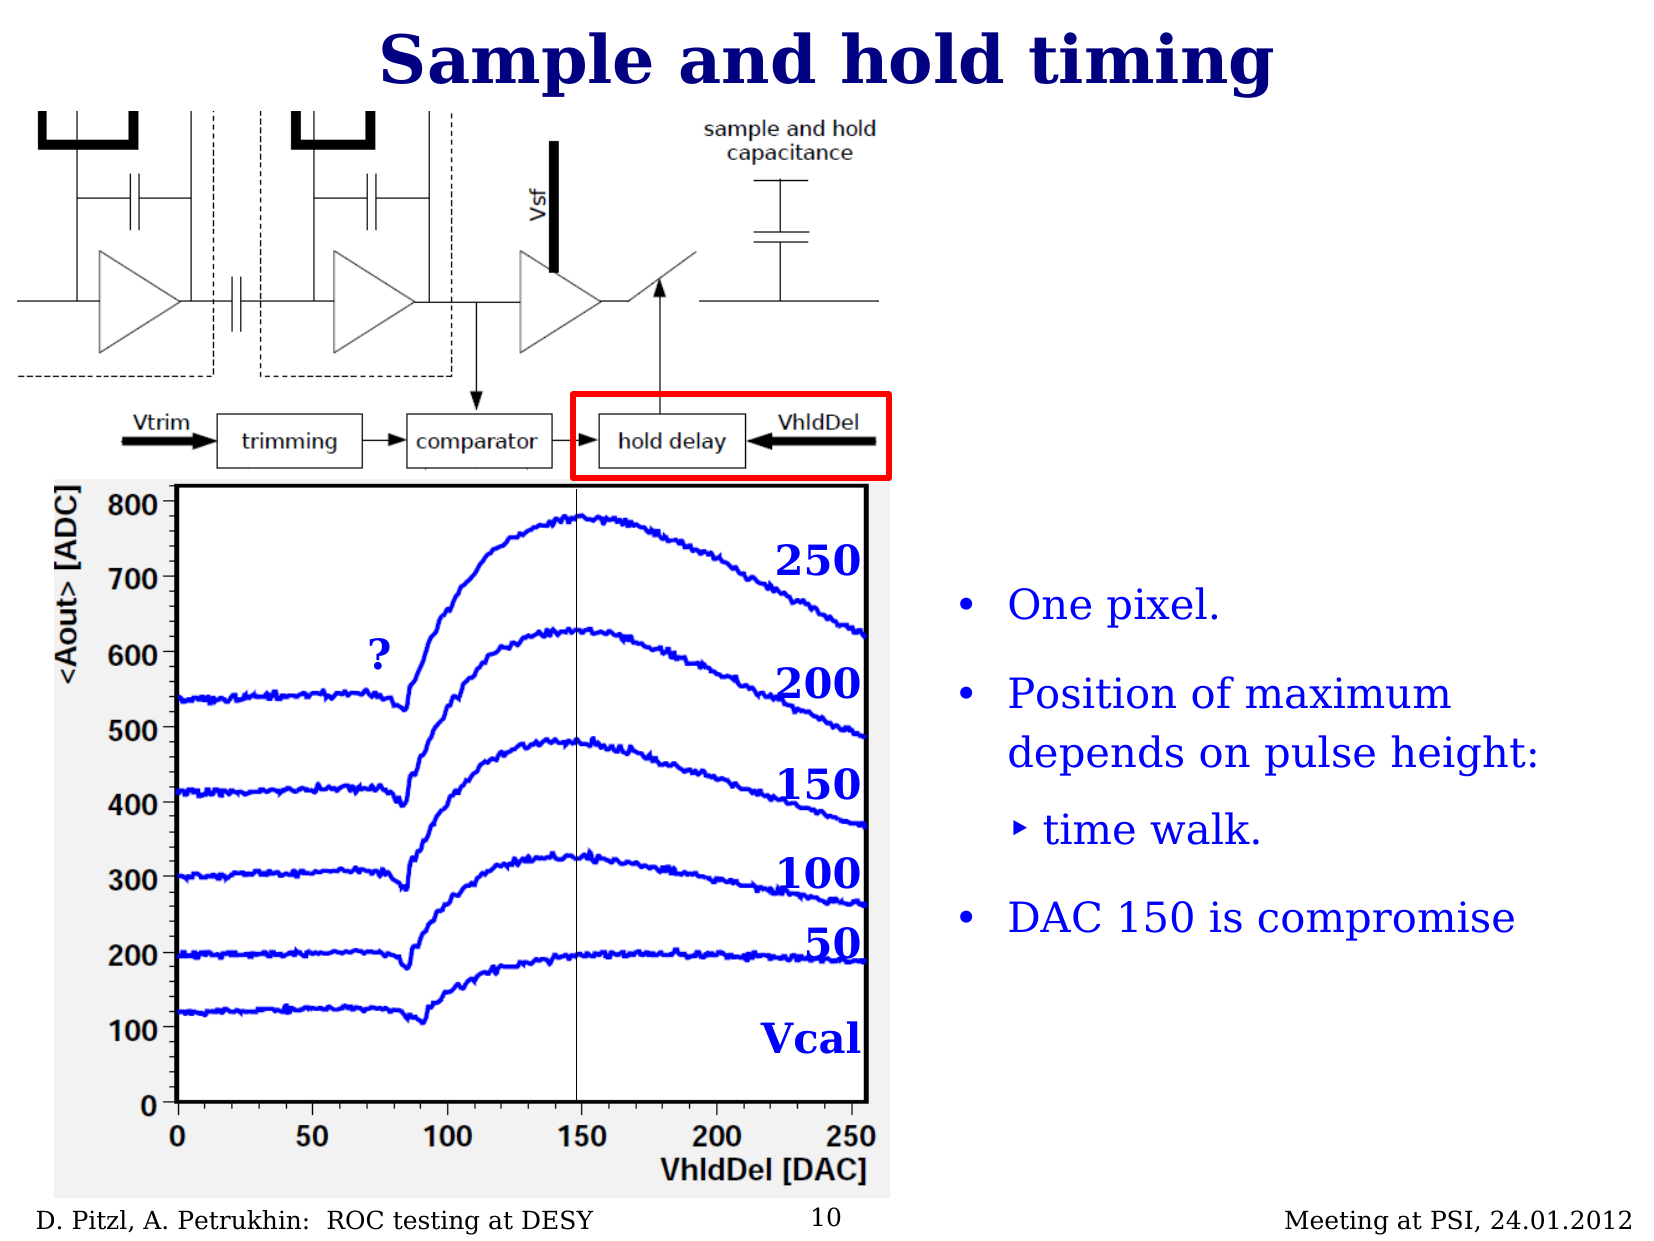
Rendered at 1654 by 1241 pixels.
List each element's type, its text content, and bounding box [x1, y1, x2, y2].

title Sample and hold timing [121, 14, 1534, 106]
text_box 200 [774, 649, 862, 699]
picture [576, 397, 879, 470]
text_box Vcal [760, 1003, 862, 1053]
picture [17, 111, 879, 470]
text_box 100 [774, 838, 862, 888]
text_box ? [367, 619, 392, 669]
list One pixel. Position of maximum depends on pulse height: time walk. DAC 150 is compromise [954, 570, 1556, 933]
picture [54, 479, 890, 1198]
text_box 50 [803, 908, 862, 958]
text_box 250 [774, 524, 862, 575]
text_box 150 [774, 749, 862, 799]
